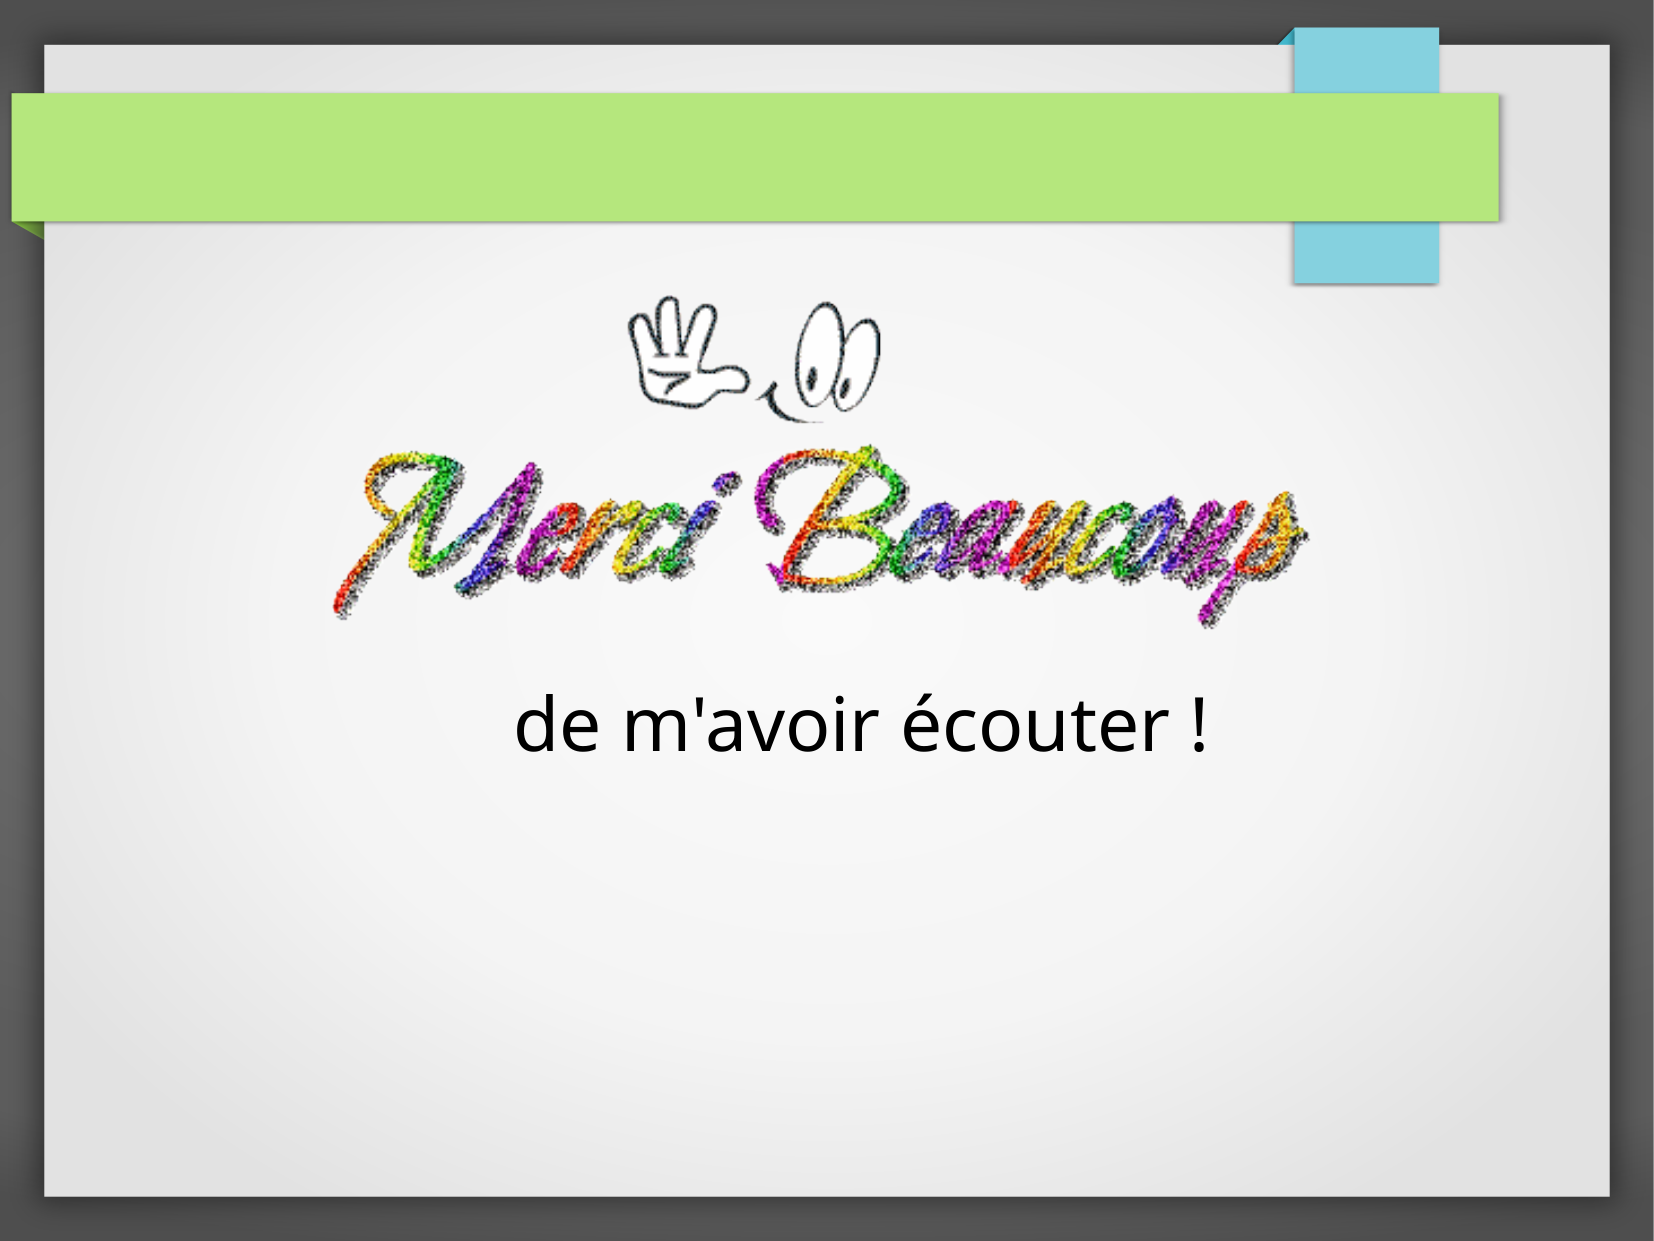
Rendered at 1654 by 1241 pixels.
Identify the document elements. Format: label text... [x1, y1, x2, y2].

list de m'avoir écouter ! [82, 670, 1571, 1015]
picture [0, 0, 1654, 1241]
